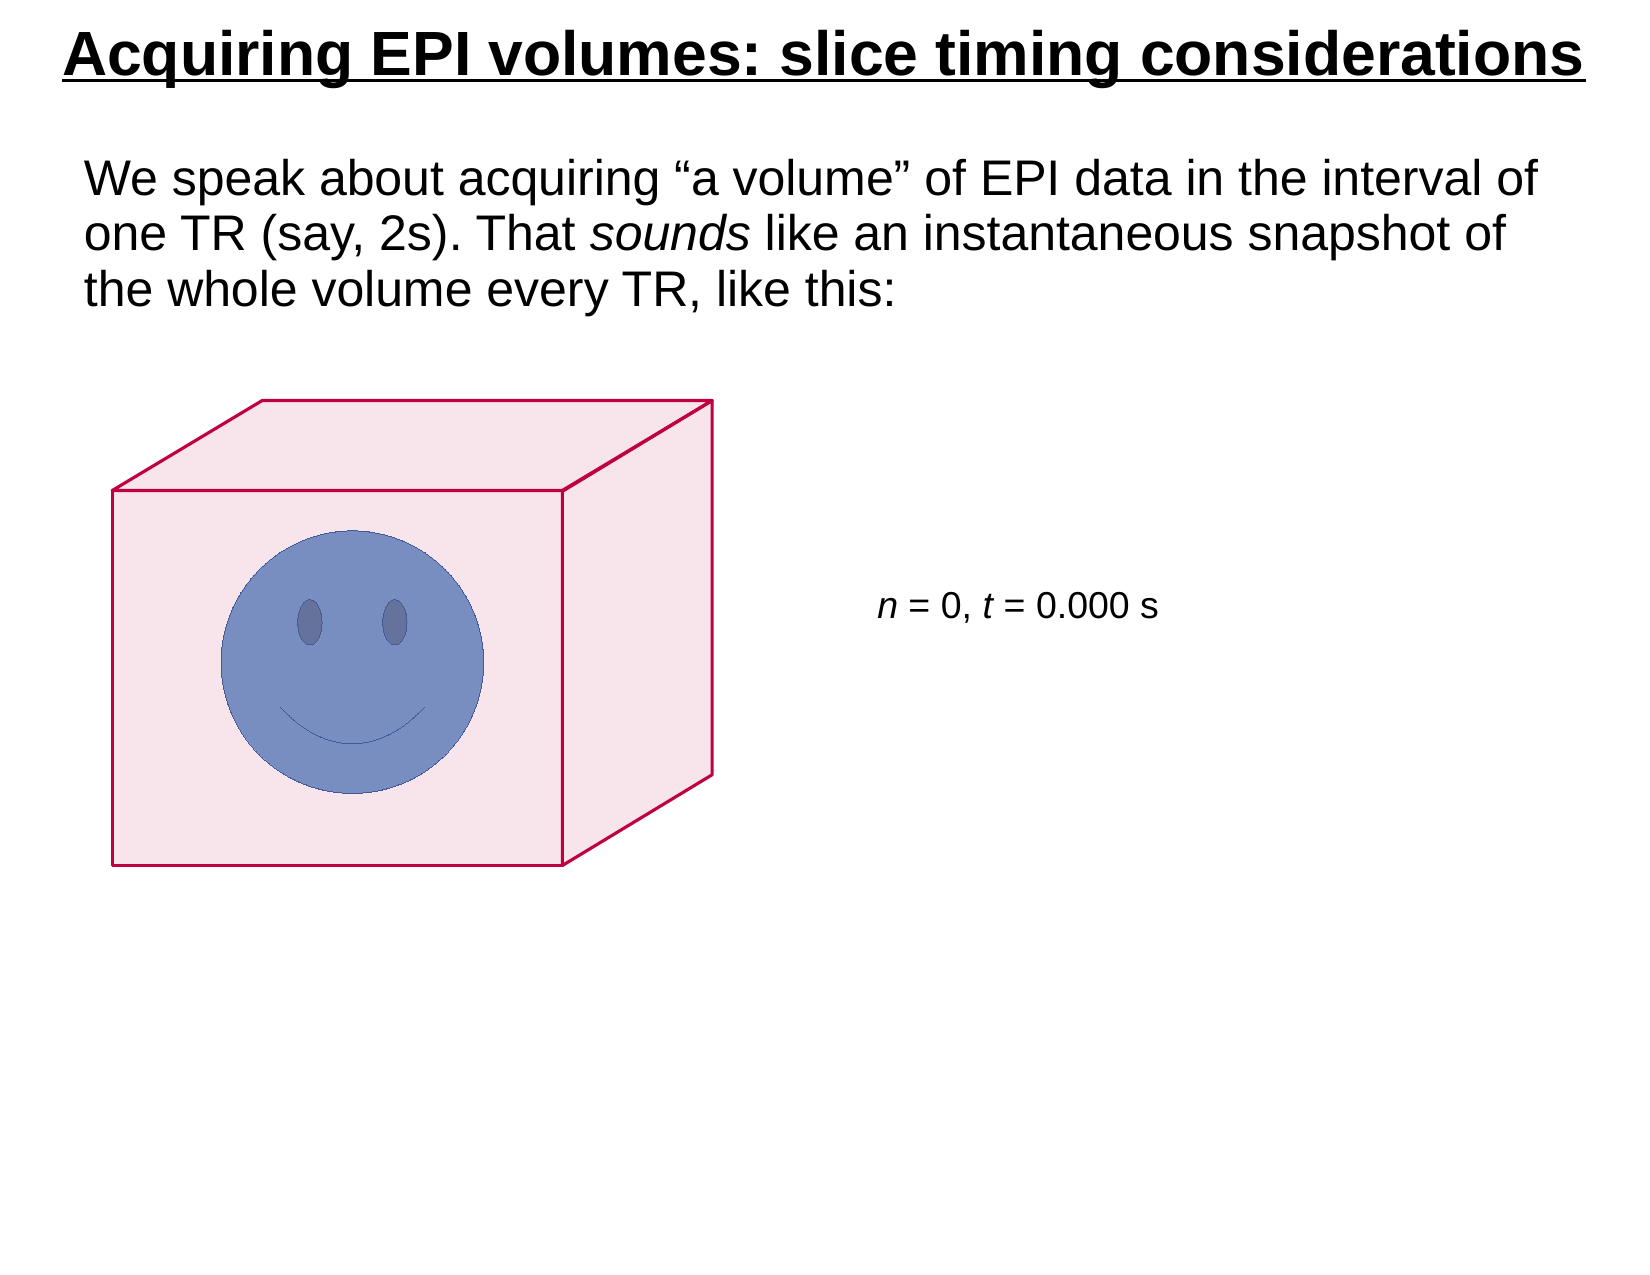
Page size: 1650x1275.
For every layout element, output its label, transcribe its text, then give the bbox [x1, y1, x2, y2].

text_box We speak about acquiring “a volume” of EPI data in the interval of one TR (say, 2s). That sounds like an instantaneous snapshot of the whole volume every TR, like this: [69, 142, 1570, 325]
text_box Acquiring EPI volumes: slice timing considerations [47, 11, 1601, 97]
text_box n = 0, t = 0.000 s [862, 577, 1210, 638]
text_box [112, 400, 713, 866]
